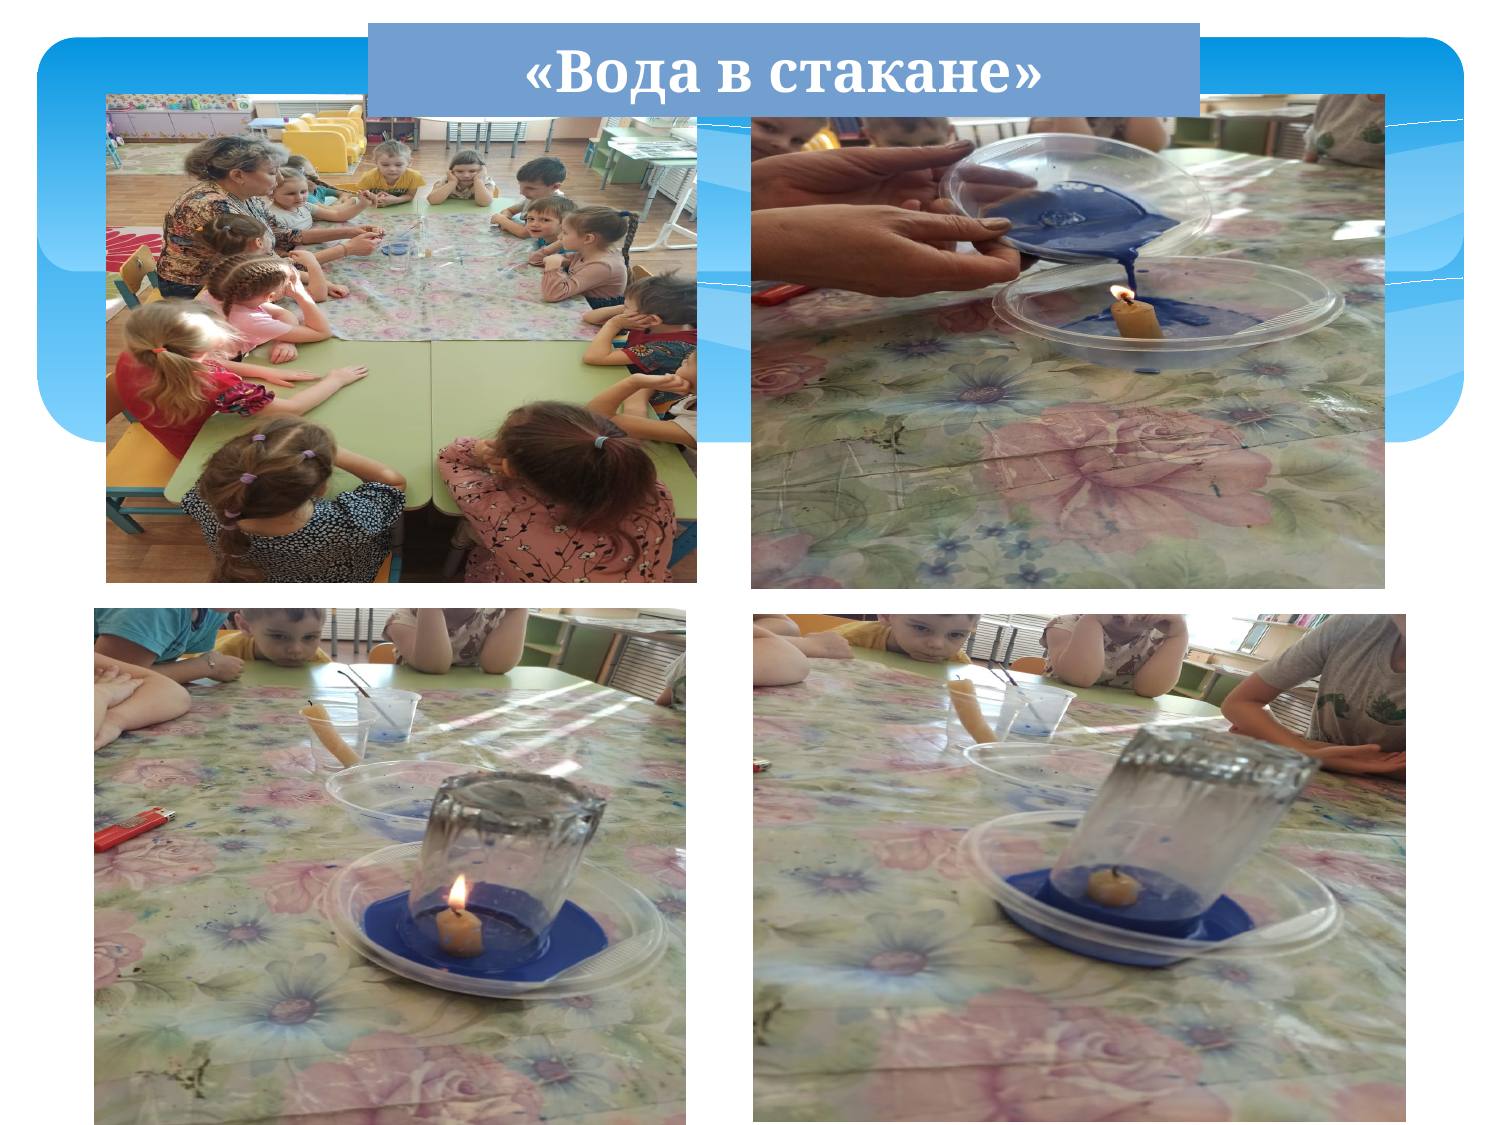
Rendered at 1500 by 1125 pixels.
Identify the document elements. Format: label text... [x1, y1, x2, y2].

picture [106, 94, 697, 583]
picture [753, 614, 1406, 1122]
picture [94, 608, 686, 1125]
picture [751, 94, 1385, 589]
table_header «Вода в стакане» [368, 23, 1200, 117]
